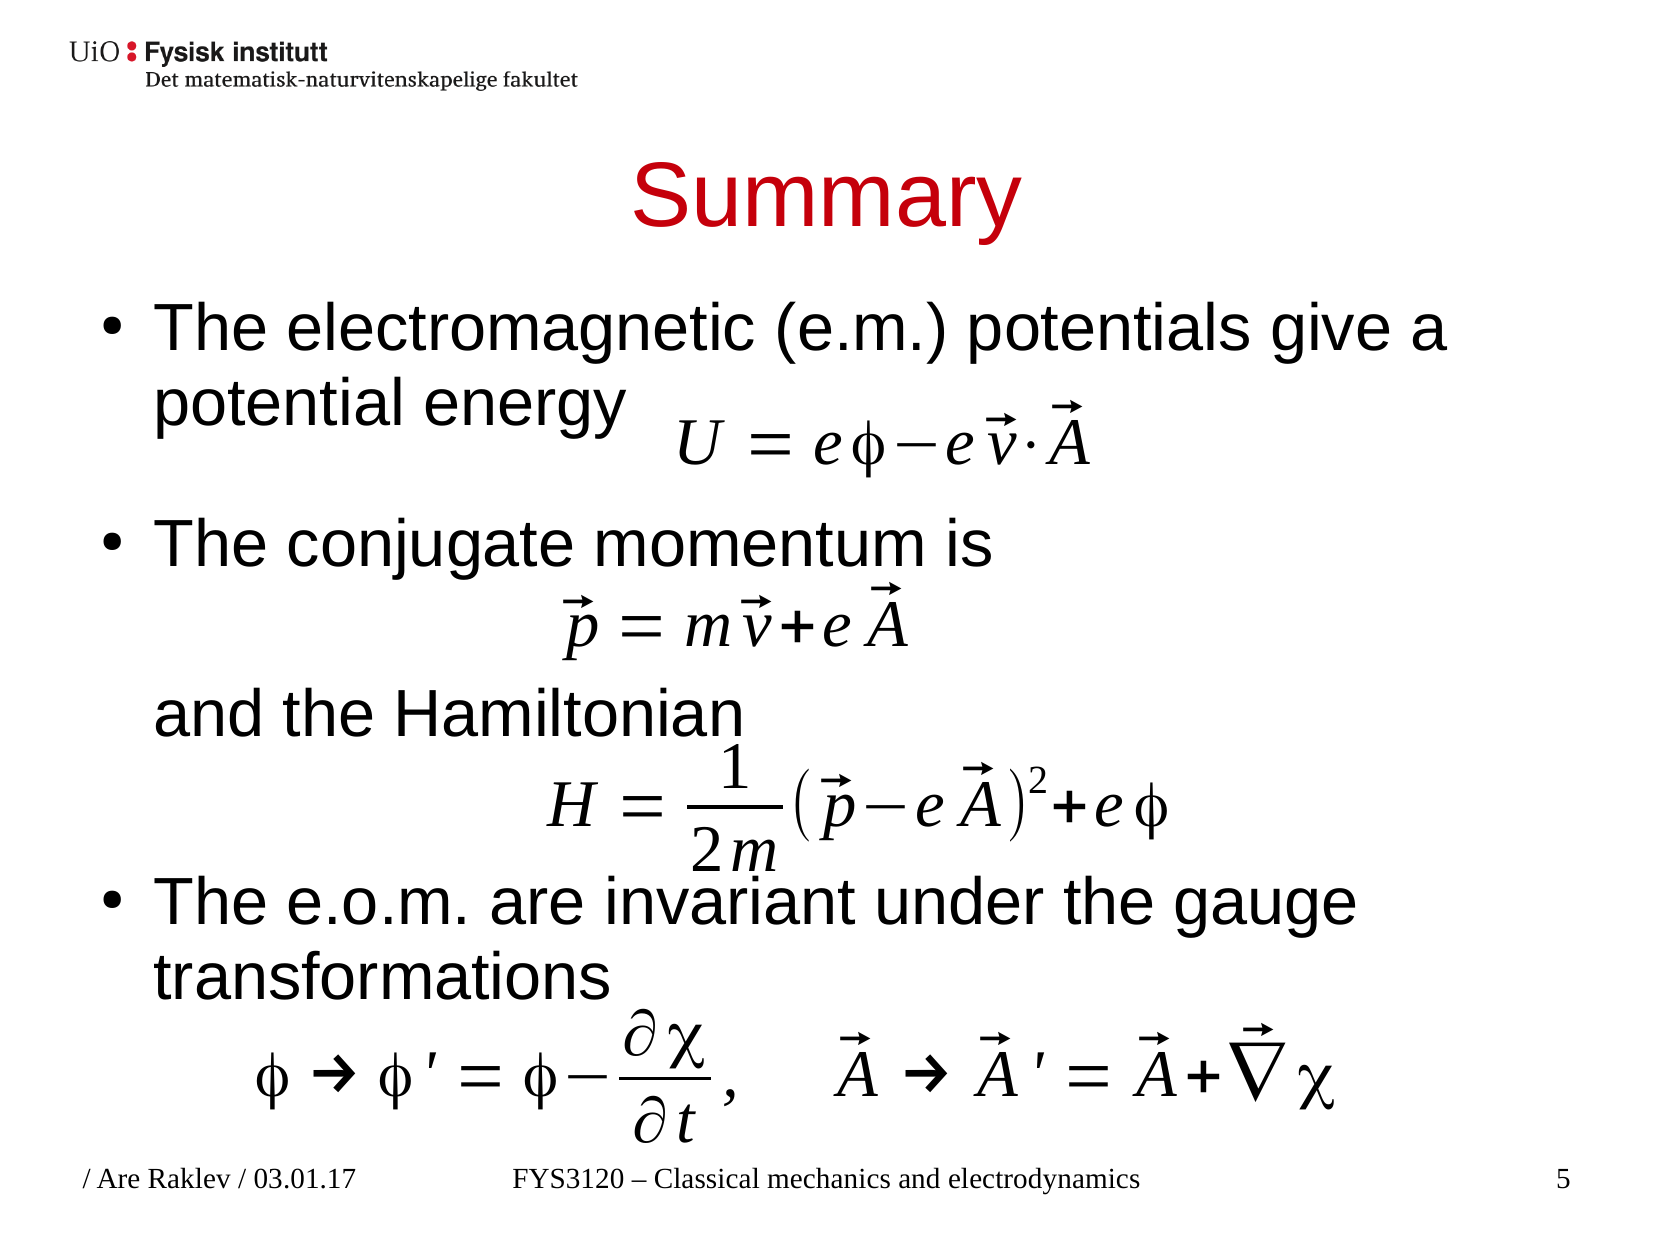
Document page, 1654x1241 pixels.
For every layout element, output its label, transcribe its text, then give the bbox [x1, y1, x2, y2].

chart [668, 397, 1100, 482]
chart [248, 1006, 1344, 1157]
chart [552, 578, 919, 661]
title Summary [82, 90, 1571, 290]
picture [68, 37, 581, 93]
list The electromagnetic (e.m.) potentials give a potential energy The conjugate momentum is and the Hamiltonian The e.o.m. are invariant under the gauge transformations [82, 290, 1571, 1147]
chart [536, 728, 1180, 887]
